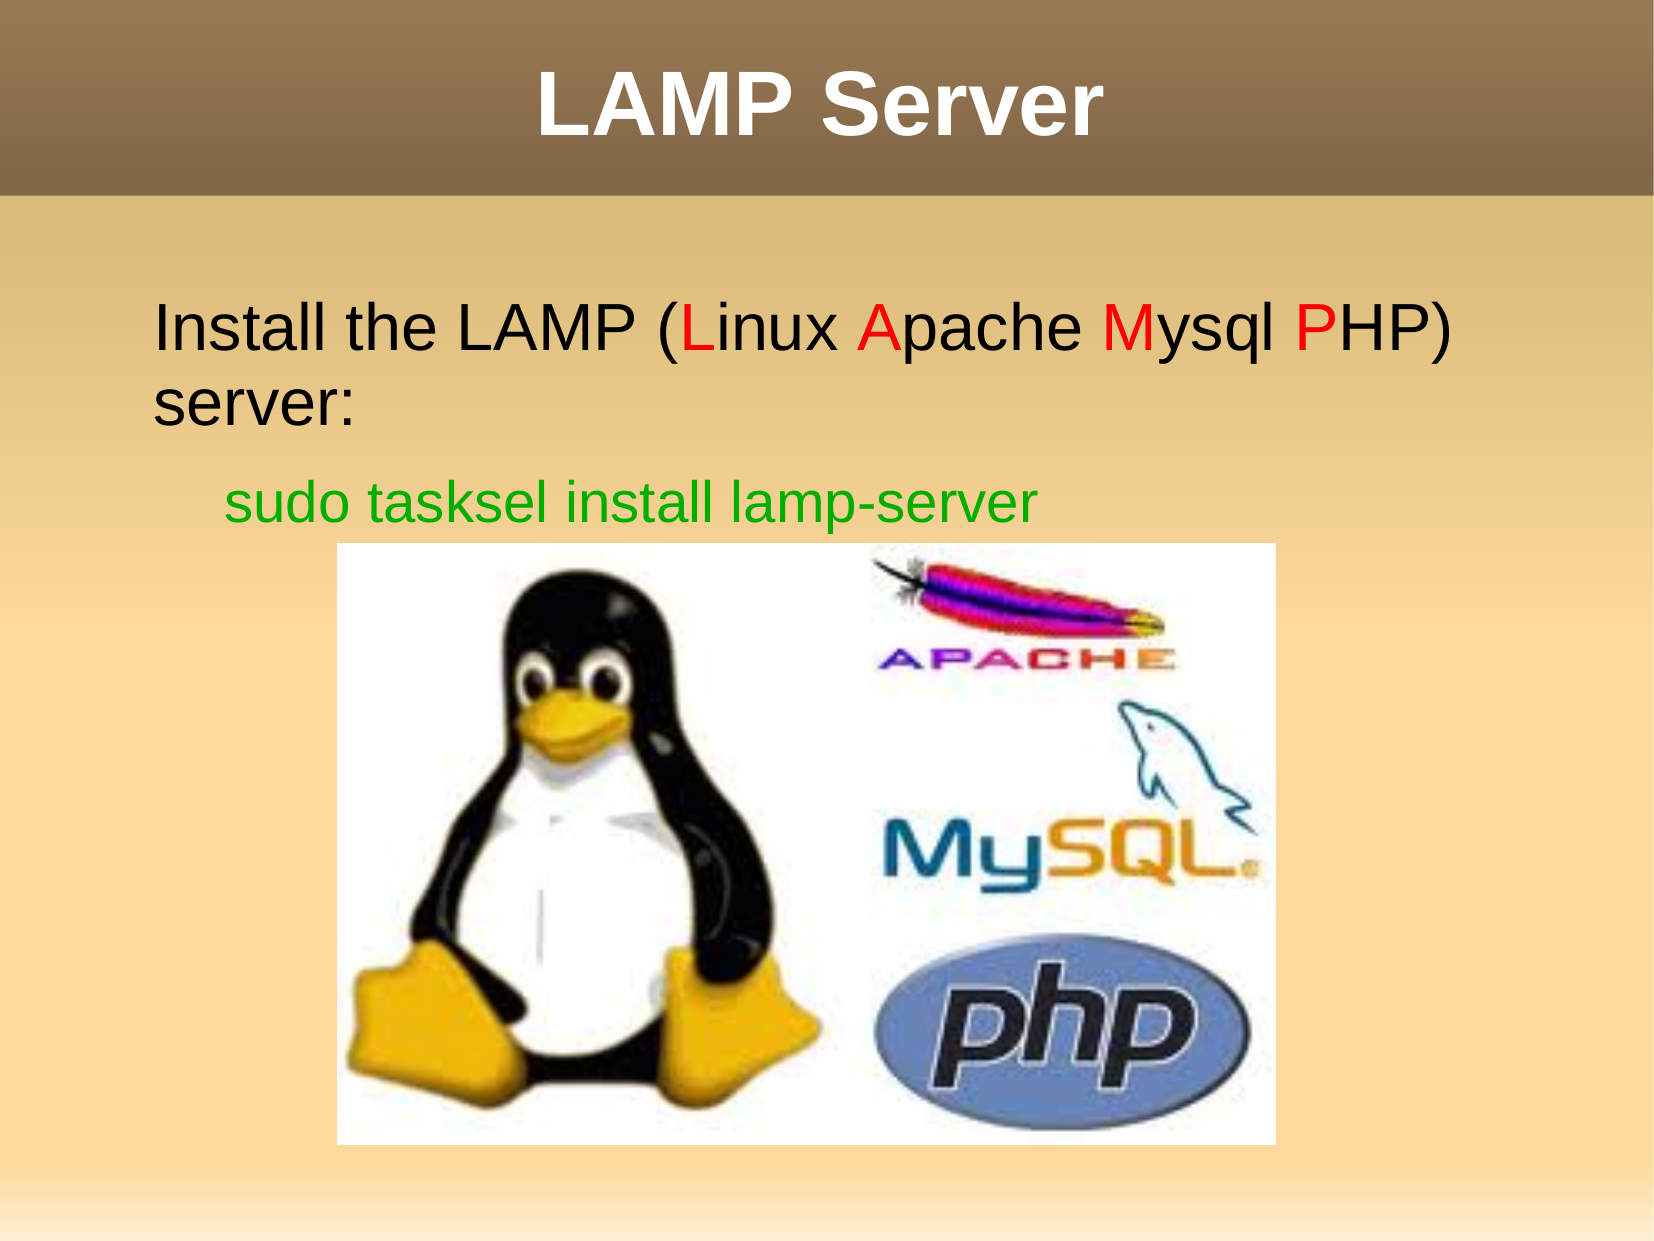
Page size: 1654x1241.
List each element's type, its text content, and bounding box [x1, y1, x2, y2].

list Install the LAMP (Linux Apache Mysql PHP) server: sudo tasksel install lamp-server [82, 290, 1571, 1094]
title LAMP Server [76, 0, 1565, 208]
picture [0, 0, 1654, 1241]
